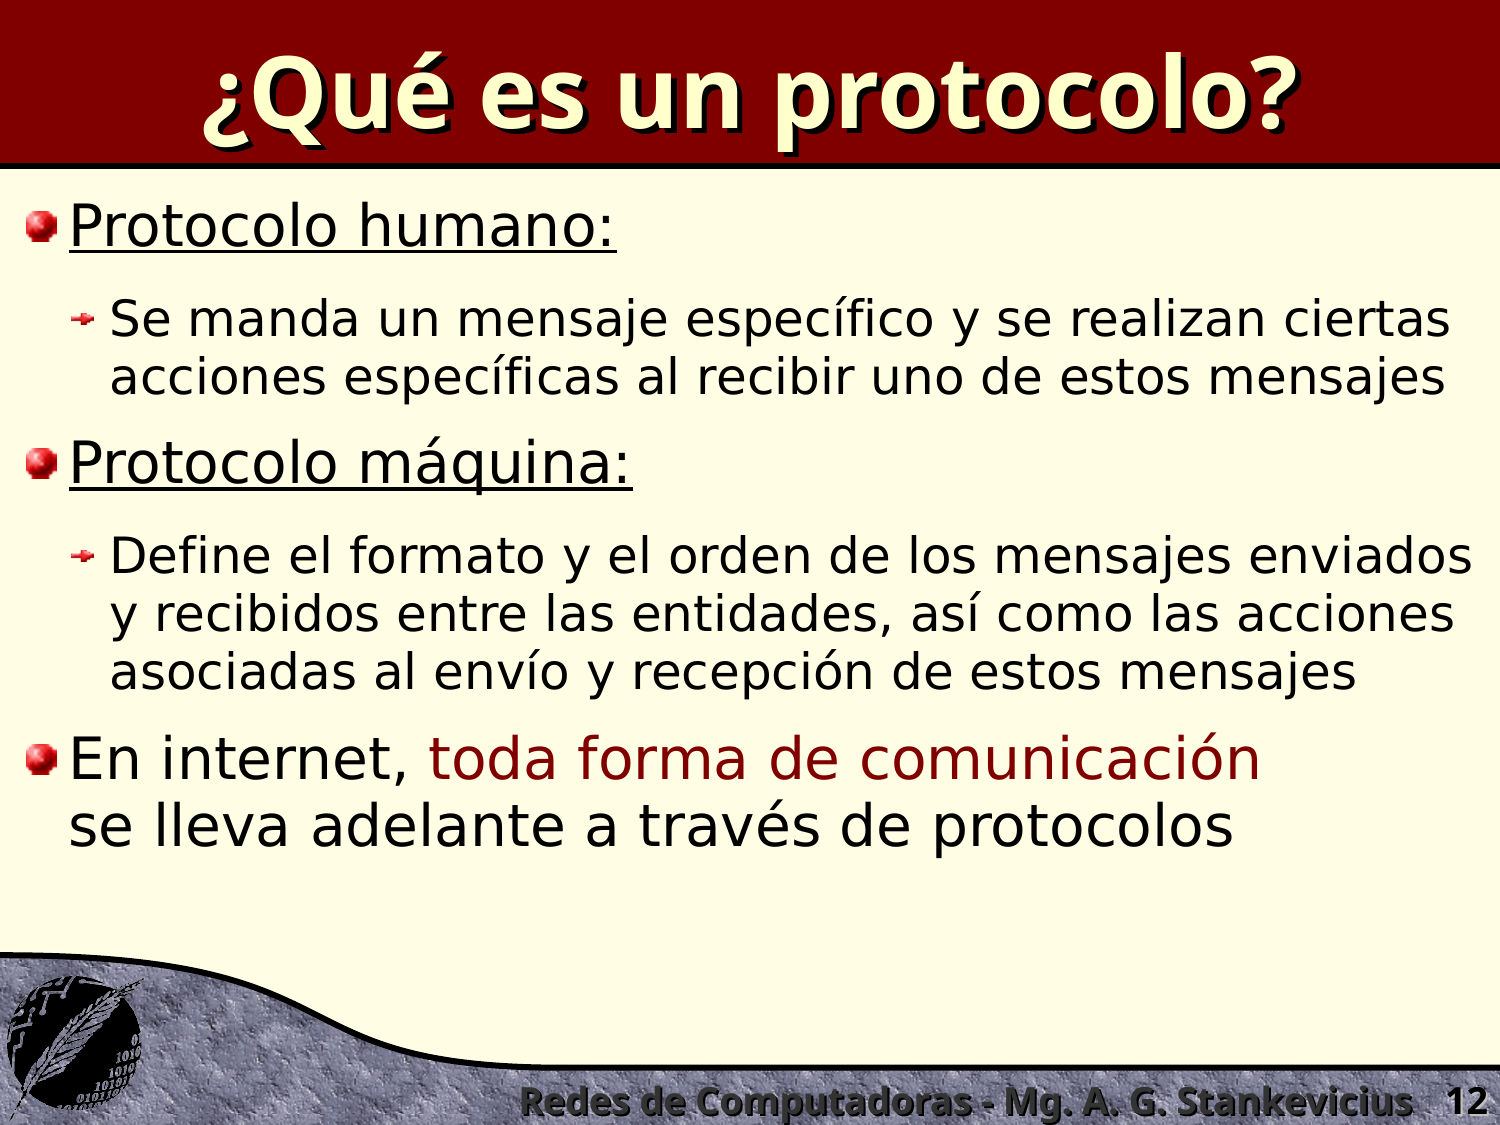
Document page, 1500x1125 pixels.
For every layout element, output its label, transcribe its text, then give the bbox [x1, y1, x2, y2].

picture [790, 1100, 795, 1110]
picture [1047, 1100, 1054, 1110]
list Protocolo humano: Se manda un mensaje específico y se realizan ciertas acciones específicas al recibir uno de estos mensajes Protocolo máquina: Define el formato y el orden de los mensajes enviados y recibidos entre las entidades, así como las acciones asociadas al envío y recepción de estos mensajes En internet, toda forma de comunicación se lleva adelante a través de protocolos [11, 192, 1486, 921]
title ¿Qué es un protocolo? [15, 5, 1485, 160]
picture [0, 959, 1500, 1125]
